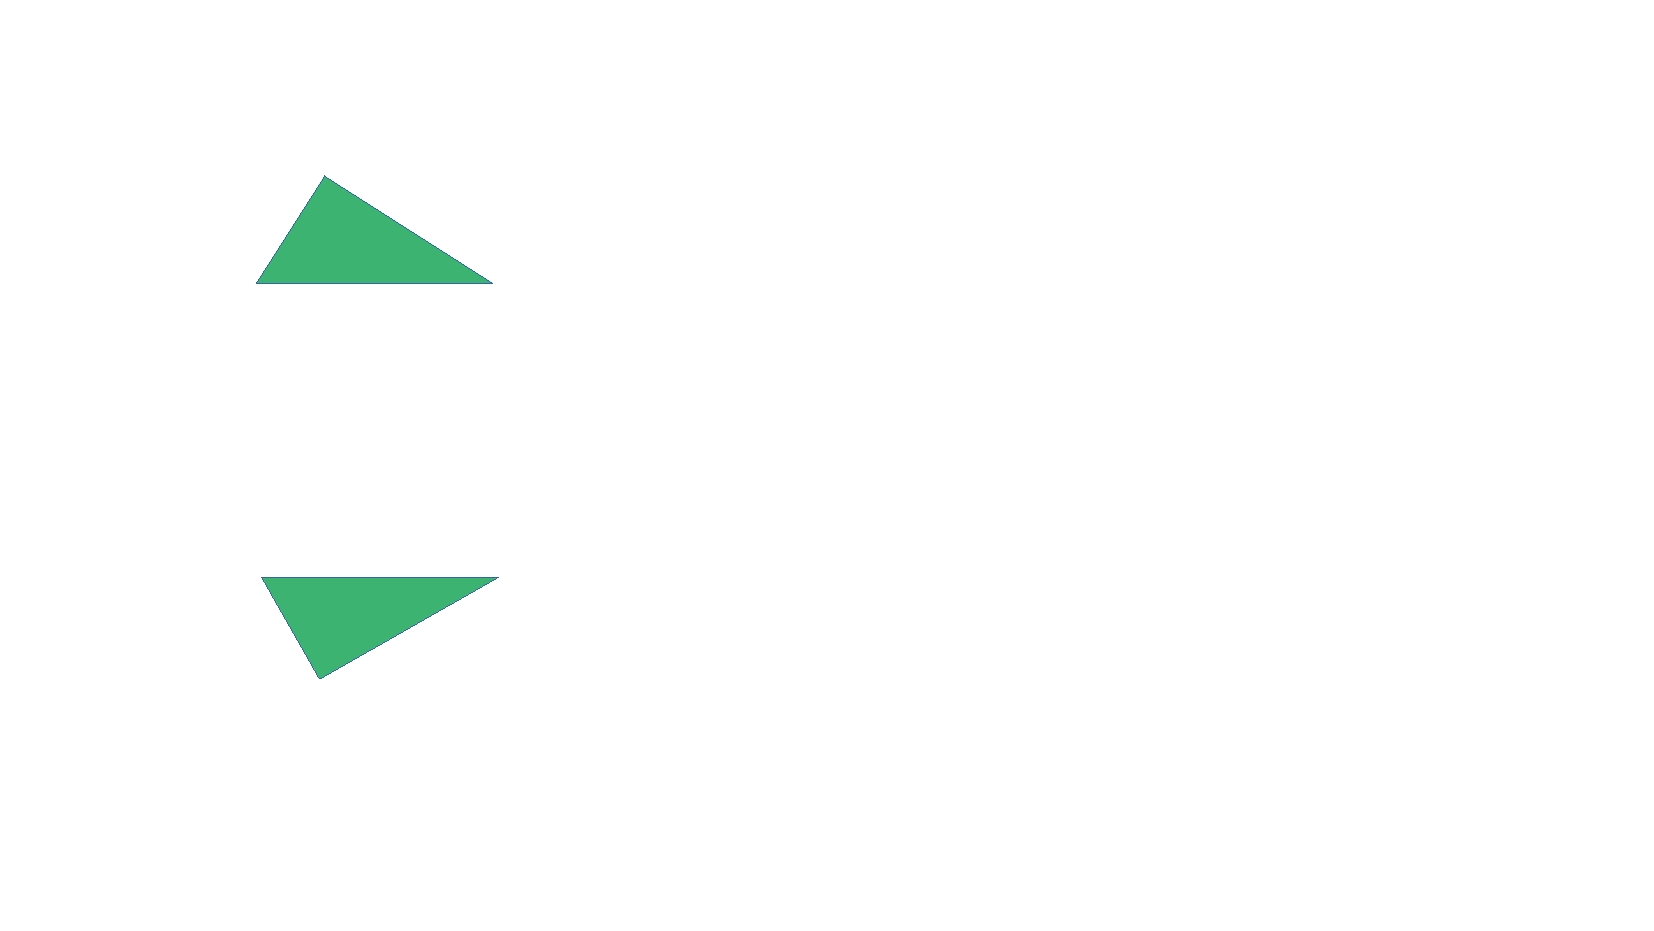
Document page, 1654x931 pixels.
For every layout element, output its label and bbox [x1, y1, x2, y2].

text_box [261, 577, 499, 679]
text_box [256, 175, 493, 284]
